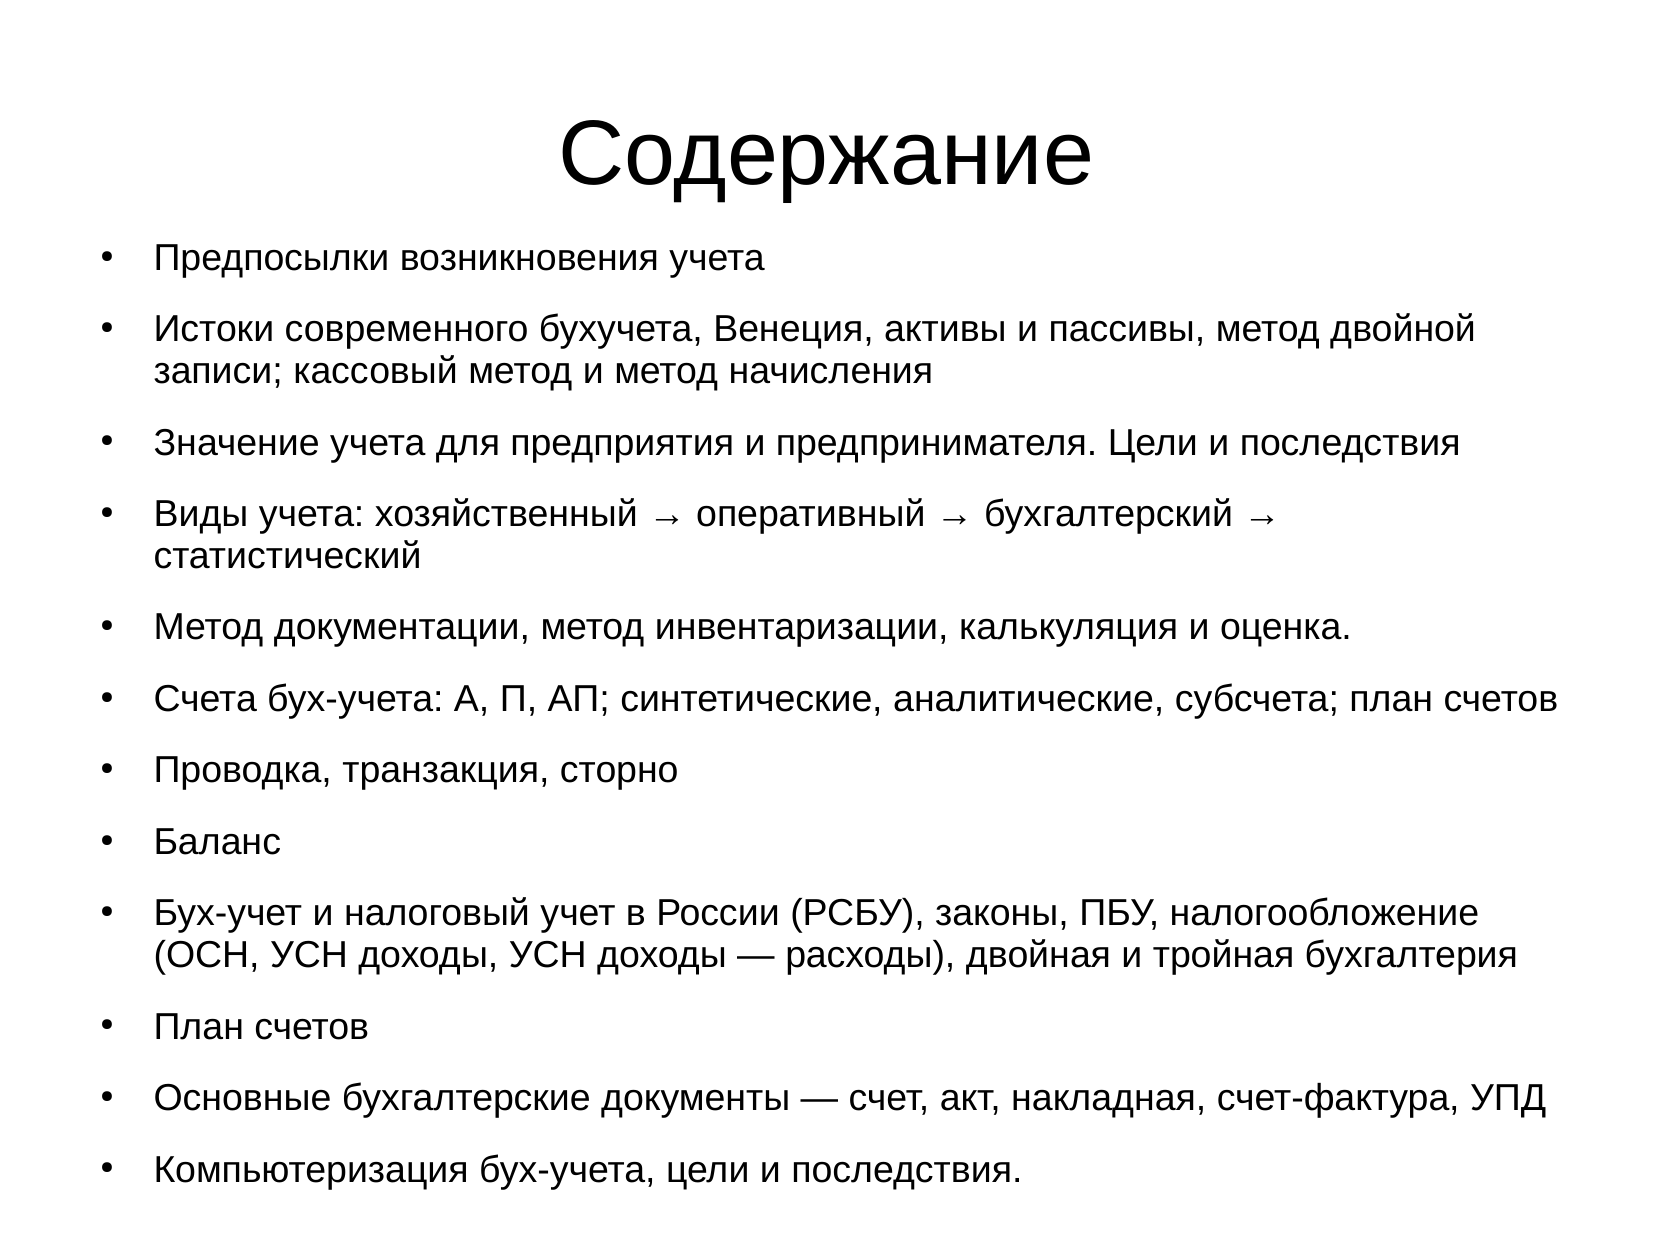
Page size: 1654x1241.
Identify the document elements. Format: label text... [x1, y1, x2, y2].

title Содержание [82, 49, 1571, 236]
list Предпосылки возникновения учета Истоки современного бухучета, Венеция, активы и пассивы, метод двойной записи; кассовый метод и метод начисления Значение учета для предприятия и предпринимателя. Цели и последствия Виды учета: хозяйственный → оперативный → бухгалтерский → статистический Метод документации, метод инвентаризации, калькуляция и оценка. Счета бух-учета: А, П, АП; синтетические, аналитические, субсчета; план счетов Проводка, транзакция, сторно Баланс Бух-учет и налоговый учет в России (РСБУ), законы, ПБУ, налогообложение (ОСН, УСН доходы, УСН доходы — расходы), двойная и тройная бухгалтерия План счетов Основные бухгалтерские документы — счет, акт, накладная, счет-фактура, УПД Компьютеризация бух-учета, цели и последствия. [82, 236, 1571, 1150]
